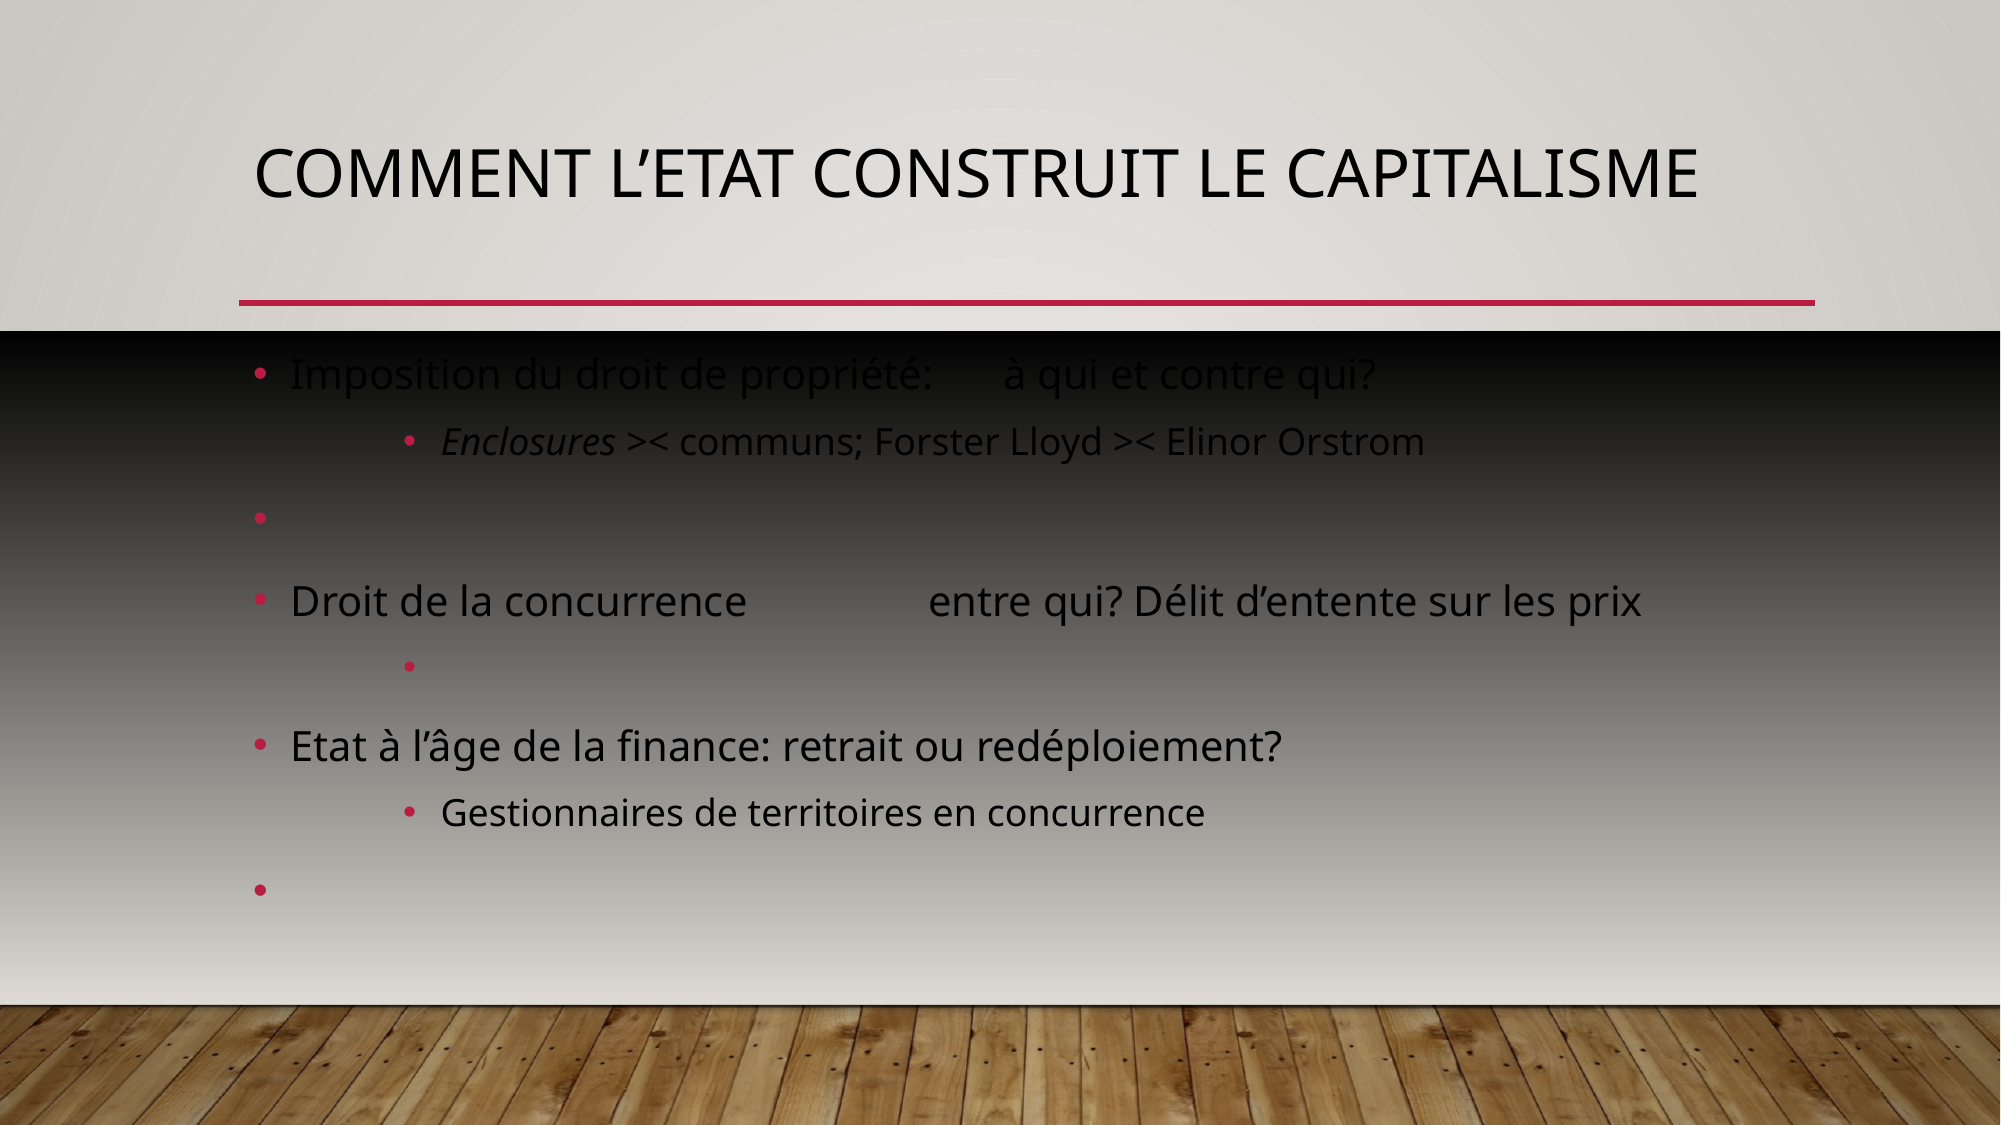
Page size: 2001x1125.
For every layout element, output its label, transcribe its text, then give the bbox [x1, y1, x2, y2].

list Imposition du droit de propriété: à qui et contre qui? Enclosures >< communs; Forster Lloyd >< Elinor Orstrom Droit de la concurrence entre qui? Délit d’entente sur les prix Etat à l’âge de la finance: retrait ou redéploiement? Gestionnaires de territoires en concurrence [238, 330, 1814, 897]
title Comment l’Etat construit le capitalisme [238, 131, 1814, 305]
